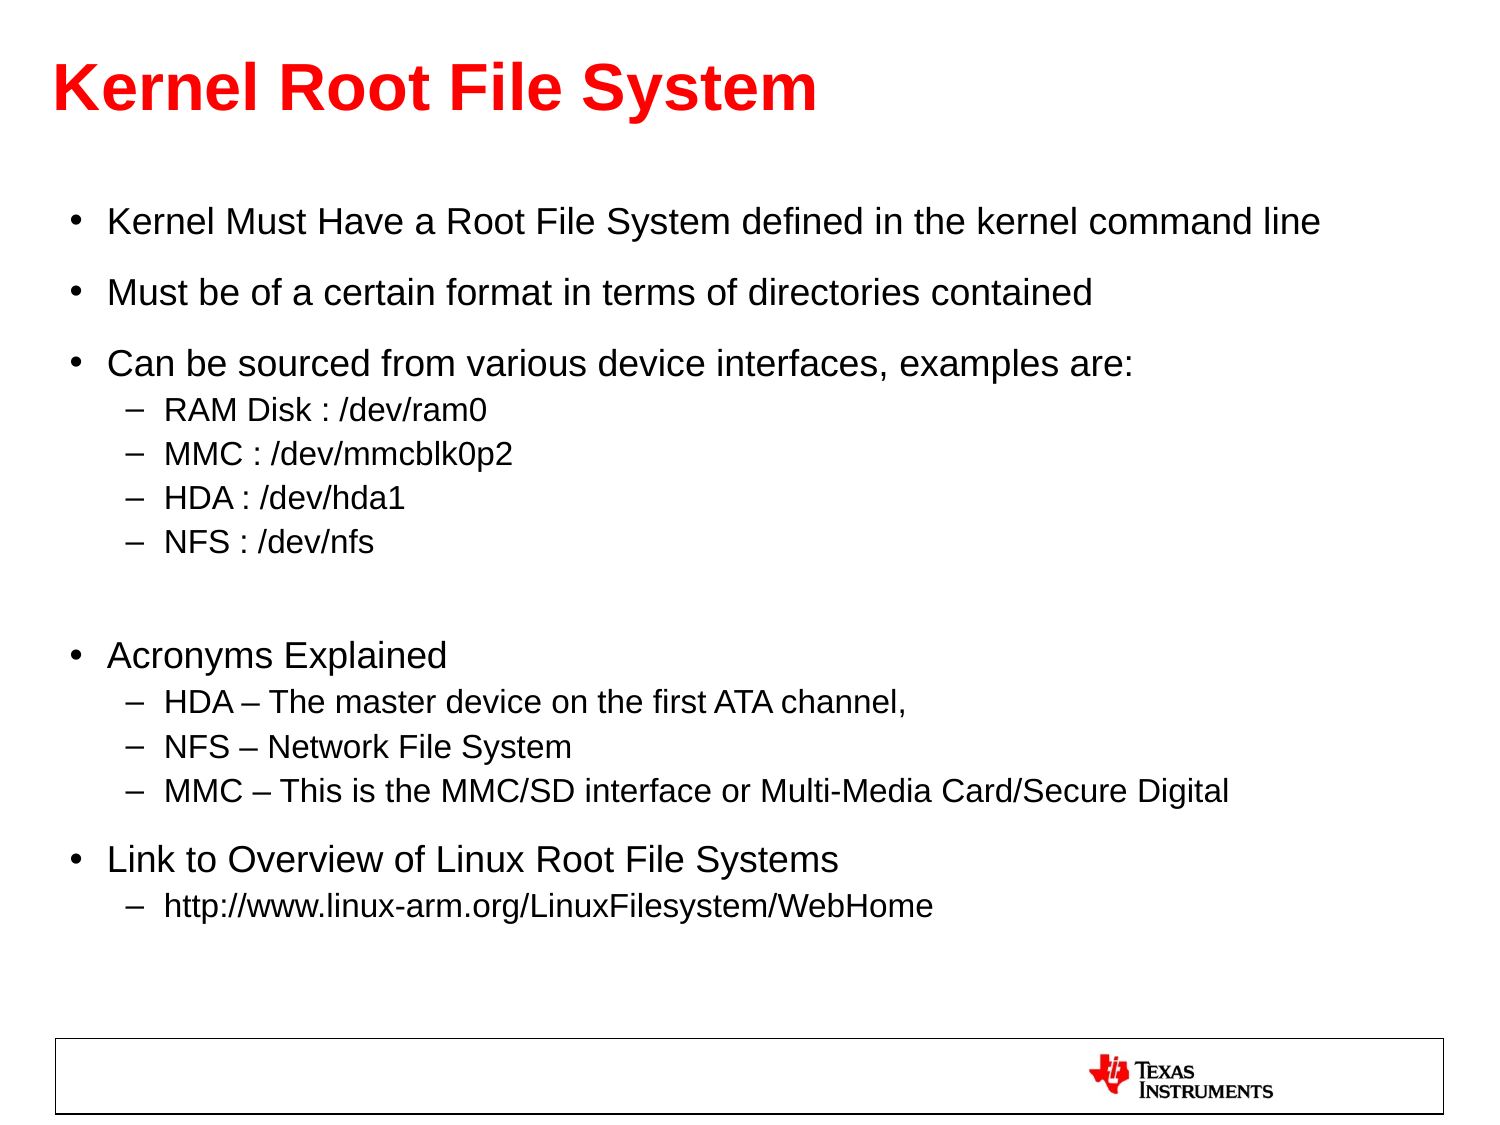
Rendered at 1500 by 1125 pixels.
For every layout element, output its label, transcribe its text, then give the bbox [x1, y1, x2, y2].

title Kernel Root File System [37, 23, 1426, 158]
list Kernel Must Have a Root File System defined in the kernel command line Must be of a certain format in terms of directories contained Can be sourced from various device interfaces, examples are: RAM Disk : /dev/ram0 MMC : /dev/mmcblk0p2 HDA : /dev/hda1 NFS : /dev/nfs Acronyms Explained HDA – The master device on the first ATA channel, NFS – Network File System MMC – This is the MMC/SD interface or Multi-Media Card/Secure Digital Link to Overview of Linux Root File Systems http://www.linux-arm.org/LinuxFilesystem/WebHome [54, 194, 1444, 965]
picture [1087, 1052, 1274, 1099]
